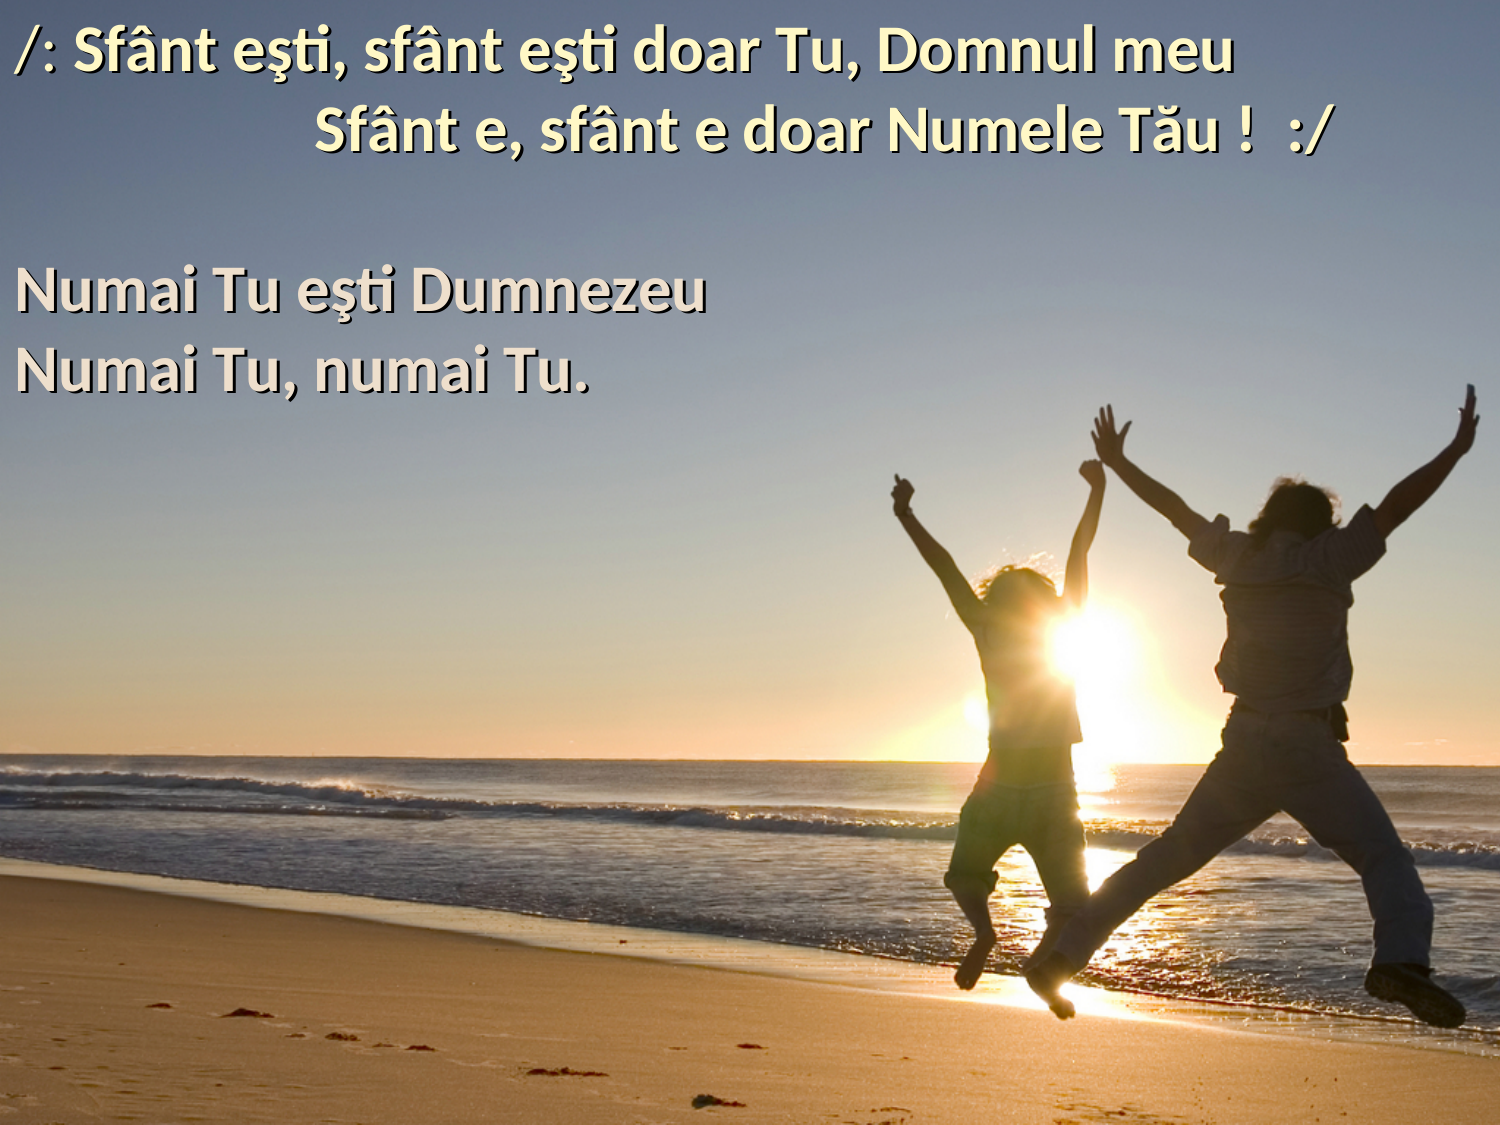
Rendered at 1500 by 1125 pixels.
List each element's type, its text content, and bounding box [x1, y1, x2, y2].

text_box /: Sfânt eşti, sfânt eşti doar Tu, Domnul meu Sfânt e, sfânt e doar Numele Tău ! :/ Numai Tu eşti Dumnezeu Numai Tu, numai Tu. [0, 0, 1388, 502]
picture [0, 0, 1500, 1125]
